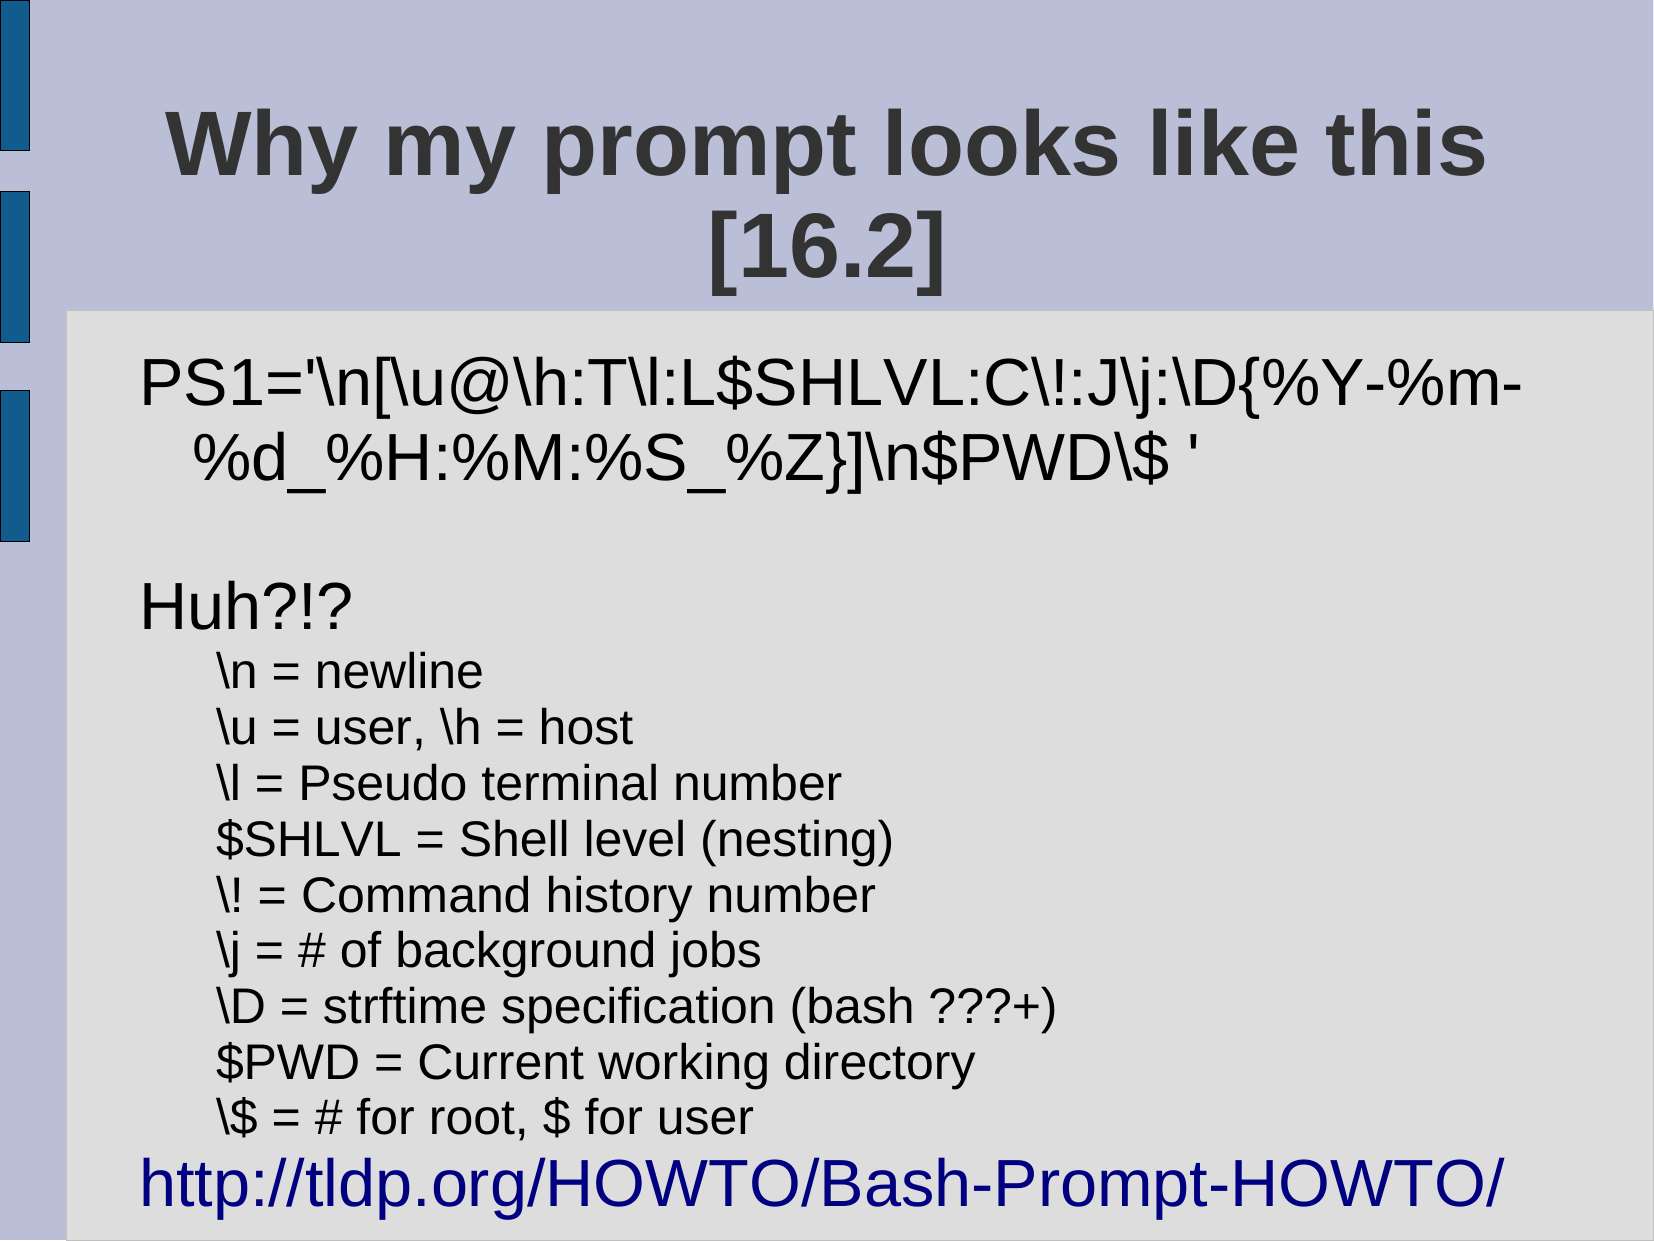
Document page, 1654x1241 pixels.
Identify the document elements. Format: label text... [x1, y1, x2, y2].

list PS1='\n[\u@\h:T\l:L$SHLVL:C\!:J\j:\D{%Y-%m-%d_%H:%M:%S_%Z}]\n$PWD\$ ' Huh?!? \n = newline \u = user, \h = host \l = Pseudo terminal number $SHLVL = Shell level (nesting) \! = Command history number \j = # of background jobs \D = strftime specification (bash ???+) $PWD = Current working directory \$ = # for root, $ for user http://tldp.org/HOWTO/Bash-Prompt-HOWTO/ [121, 344, 1613, 1221]
title Why my prompt looks like this [16.2] [121, 91, 1534, 299]
